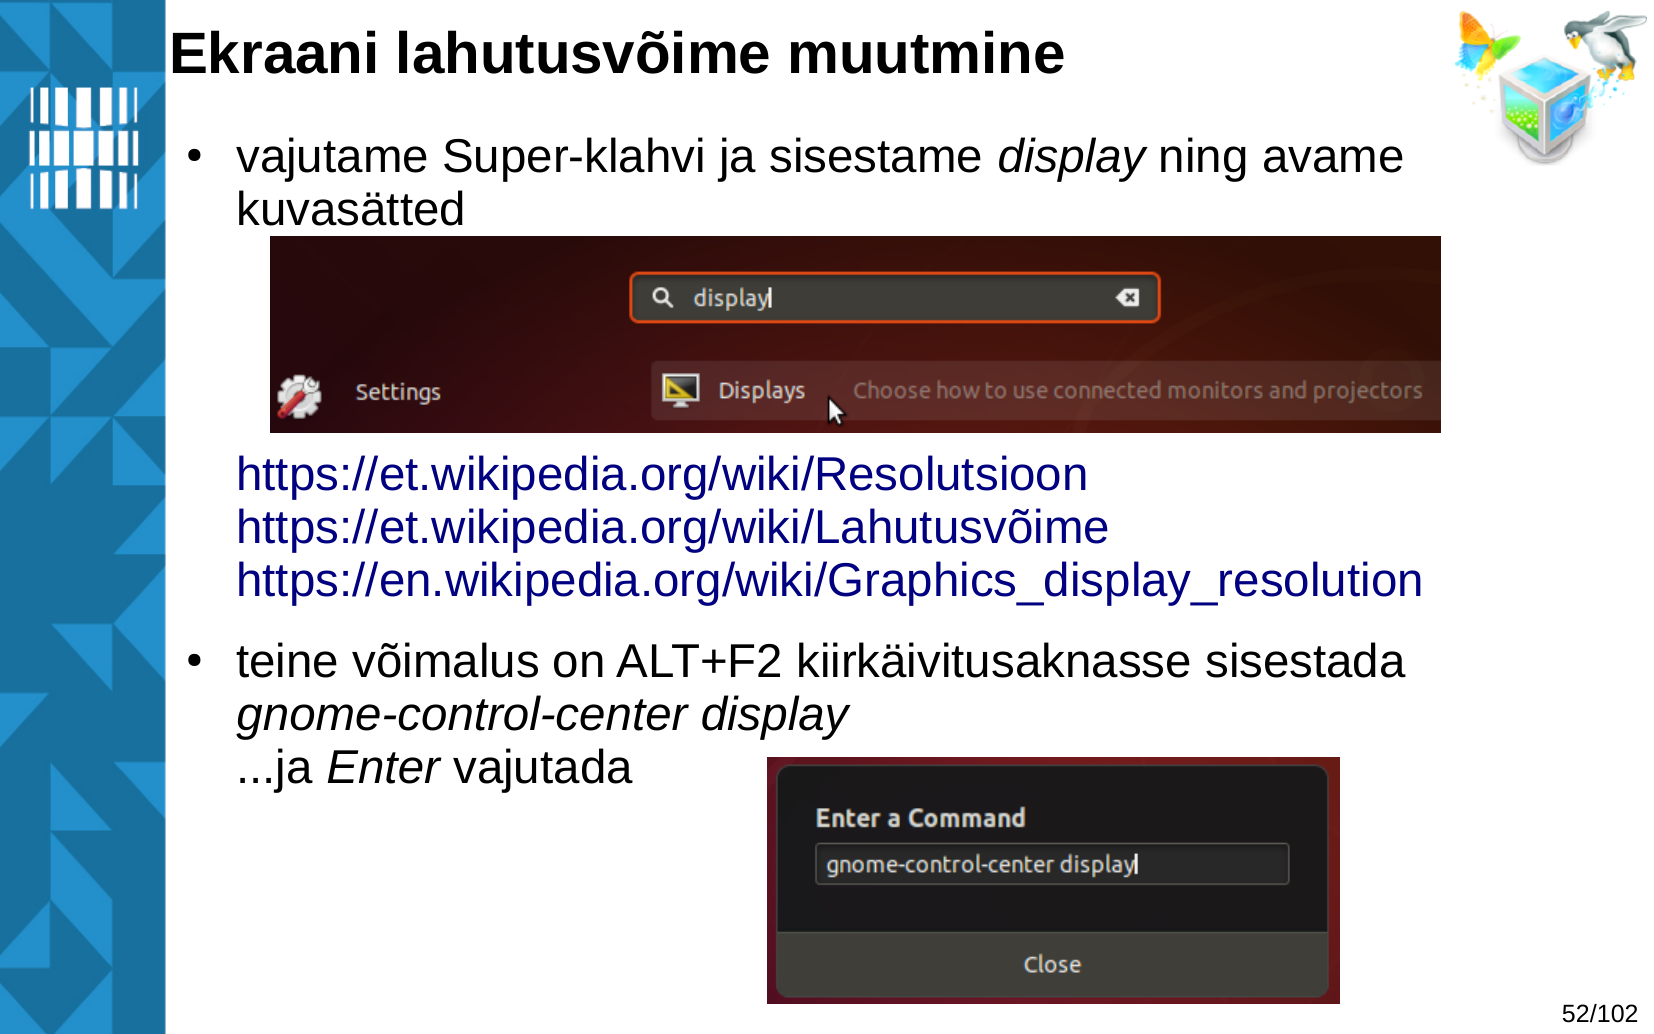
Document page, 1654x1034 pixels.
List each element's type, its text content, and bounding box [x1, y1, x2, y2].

picture [1452, 7, 1653, 166]
picture [767, 757, 1340, 1004]
title Ekraani lahutusvõime muutmine [169, 11, 1571, 95]
list vajutame Super-klahvi ja sisestame display ning avame kuvasätted https://et.wikipedia.org/wiki/Resolutsioon https://et.wikipedia.org/wiki/Lahutusvõime https://en.wikipedia.org/wiki/Graphics_display_resolution teine võimalus on ALT+F2 kiirkäivitusaknasse sisestada gnome-control-center display ...ja Enter vajutada [169, 129, 1630, 804]
picture [270, 236, 1441, 434]
